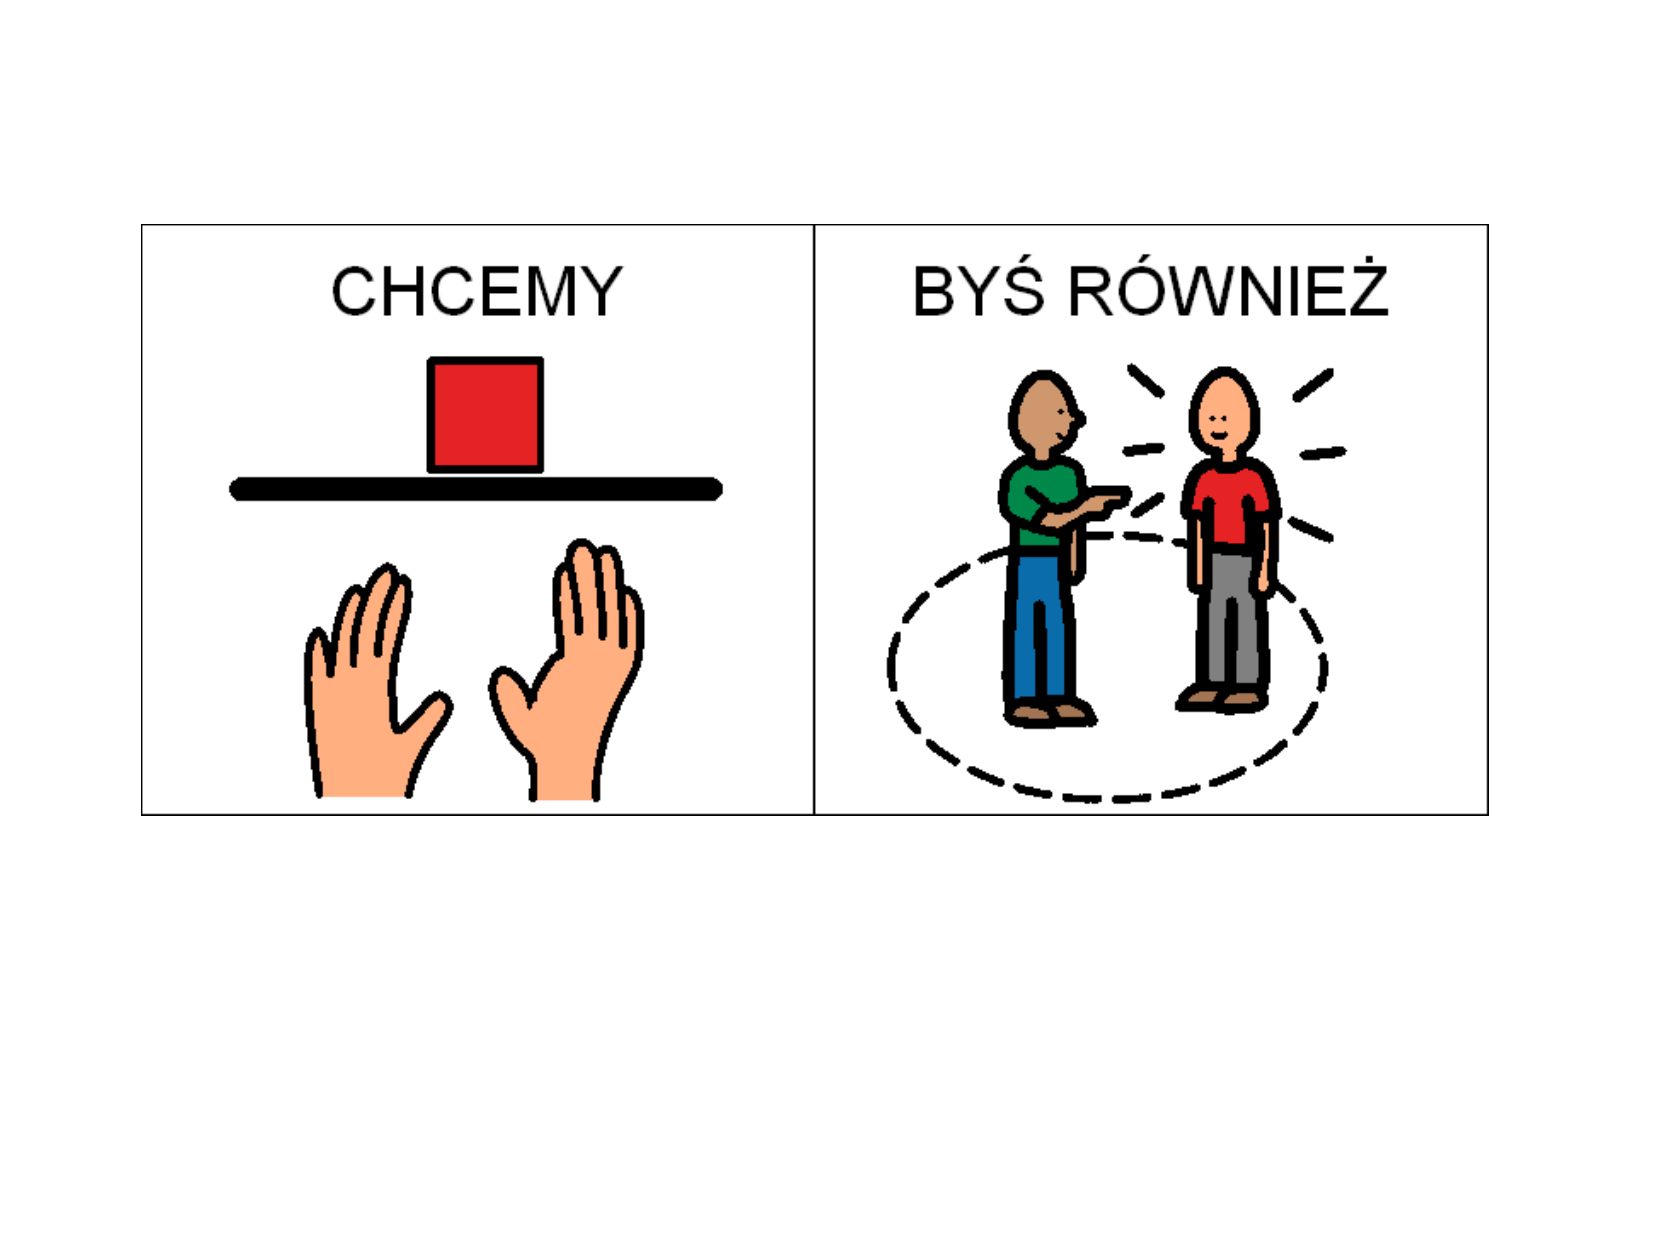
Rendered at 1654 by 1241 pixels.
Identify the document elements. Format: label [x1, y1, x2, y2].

picture [141, 224, 1489, 816]
